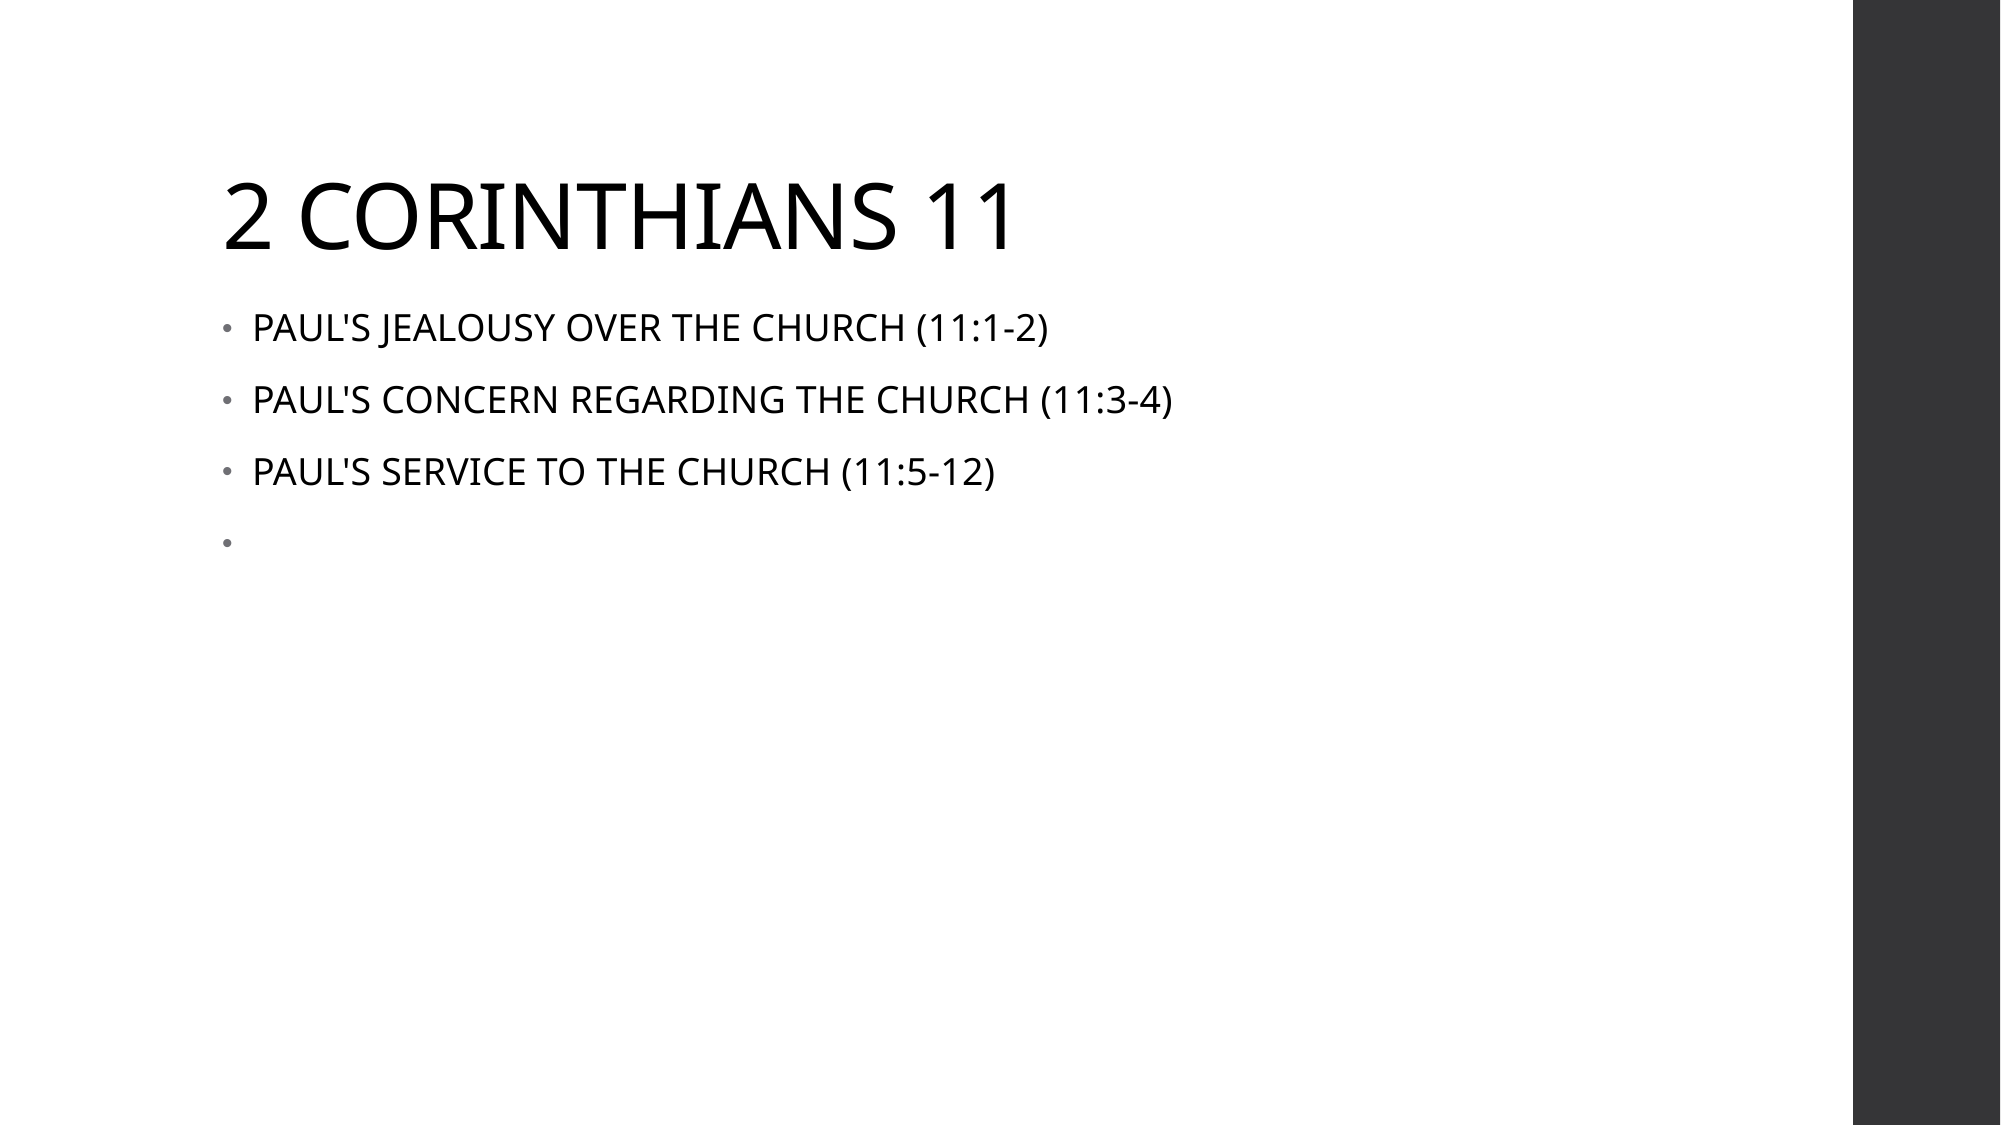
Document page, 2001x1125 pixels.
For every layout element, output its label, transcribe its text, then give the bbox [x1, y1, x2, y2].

title 2 CORINTHIANS 11 [206, 60, 1797, 278]
list PAUL'S JEALOUSY OVER THE CHURCH (11:1-2) PAUL'S CONCERN REGARDING THE CHURCH (11:3-4) PAUL'S SERVICE TO THE CHURCH (11:5-12) [206, 299, 1617, 1014]
